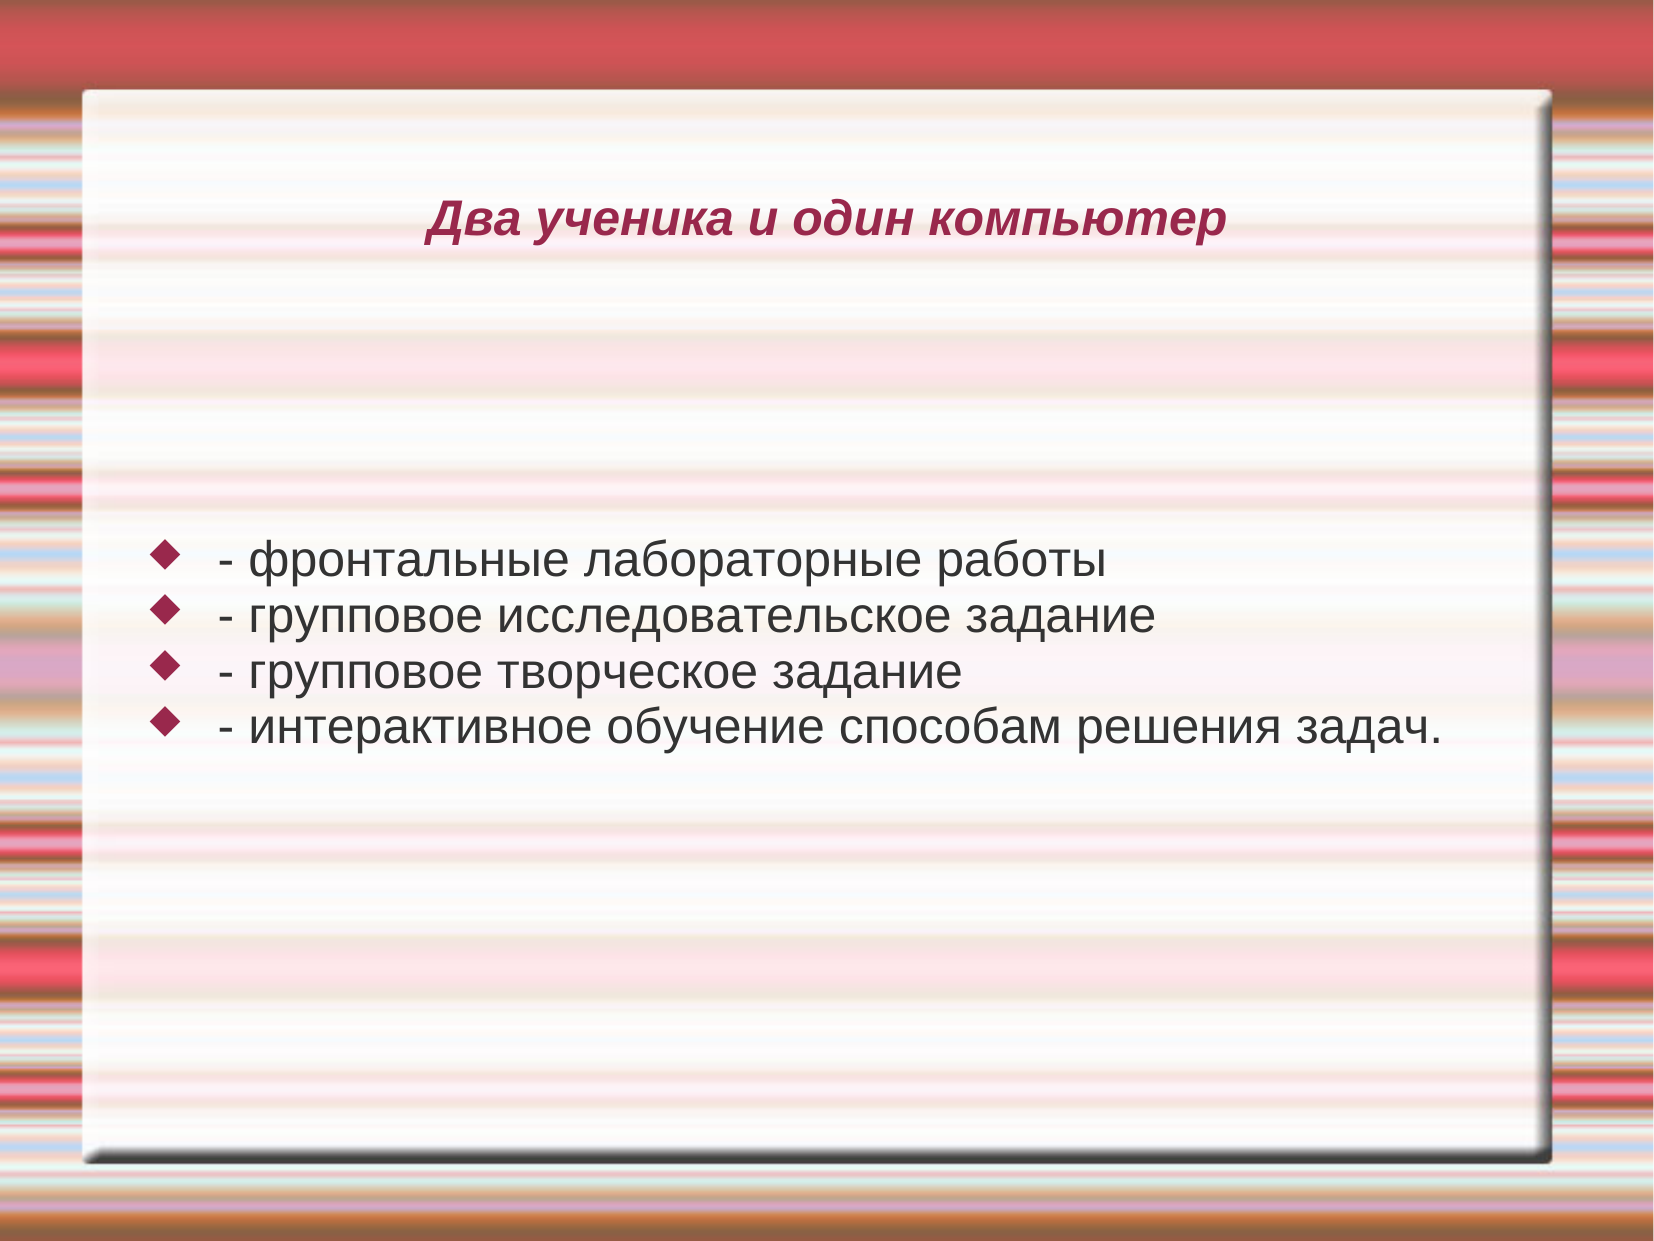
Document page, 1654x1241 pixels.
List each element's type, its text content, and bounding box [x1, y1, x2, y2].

title Два ученика и один компьютер [121, 114, 1534, 322]
list - фронтальные лабораторные работы - групповое исследовательское задание - групповое творческое задание - интерактивное обучение способам решения задач. [134, 531, 1516, 1241]
picture [0, 0, 1654, 1241]
